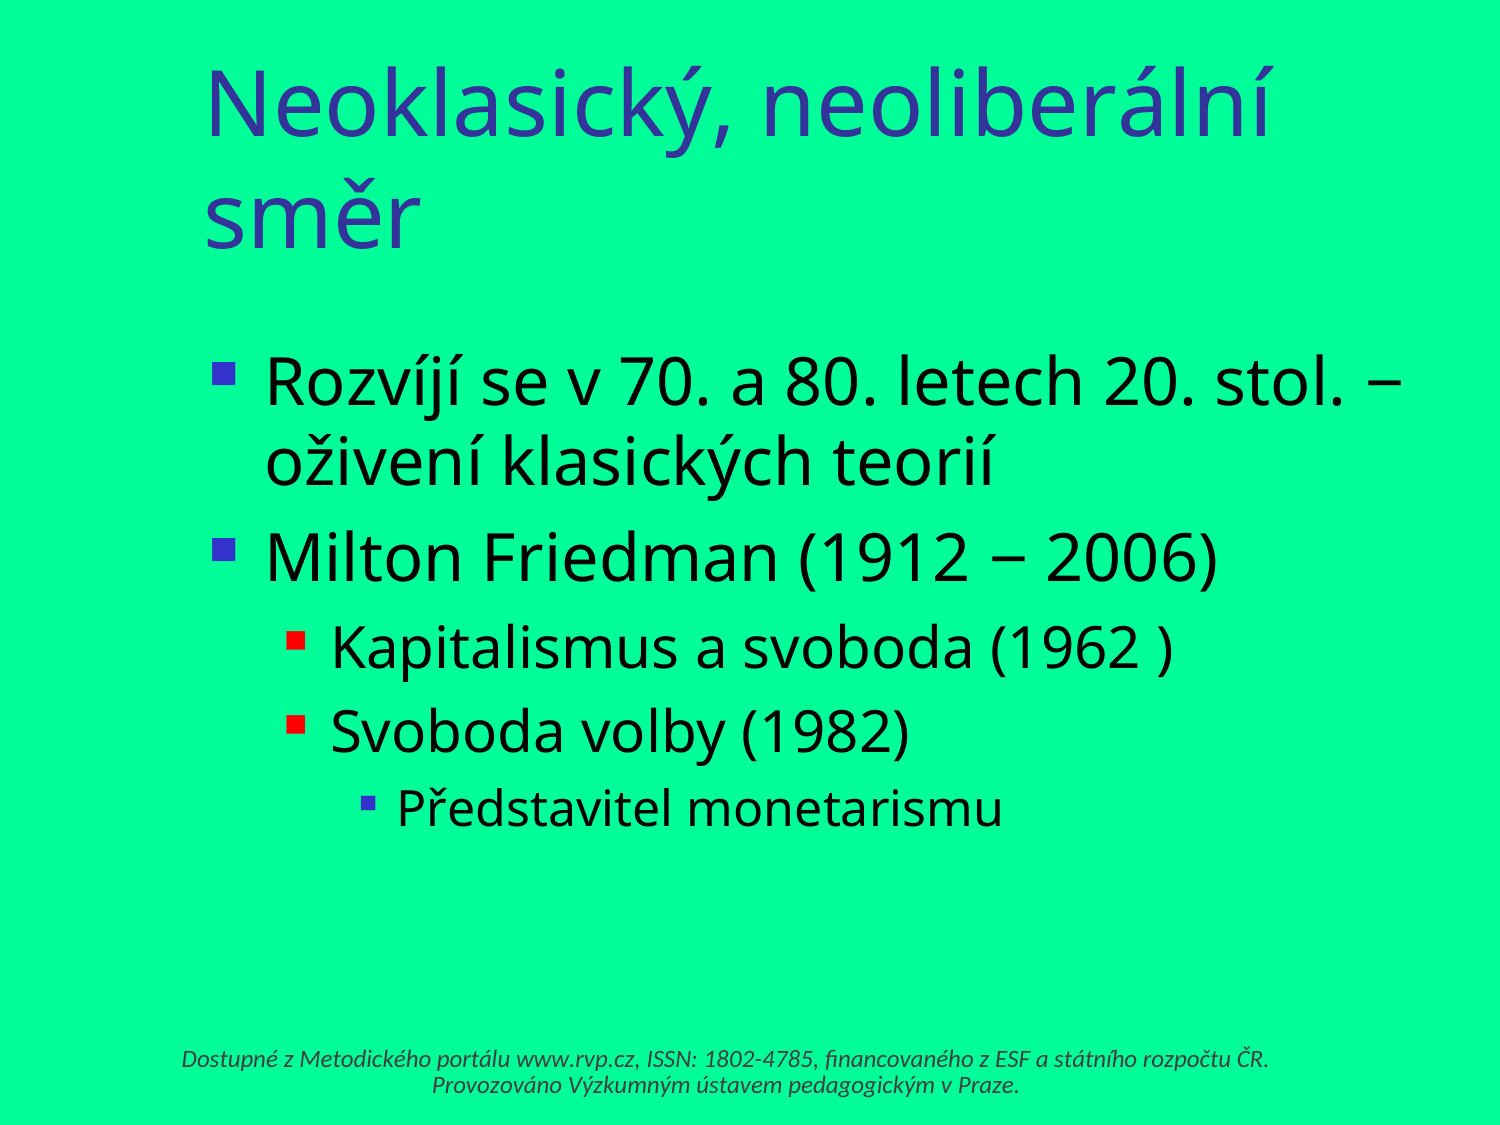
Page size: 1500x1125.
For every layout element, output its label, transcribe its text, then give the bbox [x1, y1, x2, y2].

title Neoklasický, neoliberální směr [188, 35, 1467, 276]
text_box Dostupné z Metodického portálu www.rvp.cz, ISSN: 1802-4785, financovaného z ESF a státního rozpočtu ČR. Provozováno Výzkumným ústavem pedagogickým v Praze. [105, 1042, 1348, 1103]
list Rozvíjí se v 70. a 80. letech 20. stol. − oživení klasických teorií Milton Friedman (1912 − 2006) Kapitalismus a svoboda (1962 ) Svoboda volby (1982) Představitel monetarismu [193, 331, 1469, 1032]
